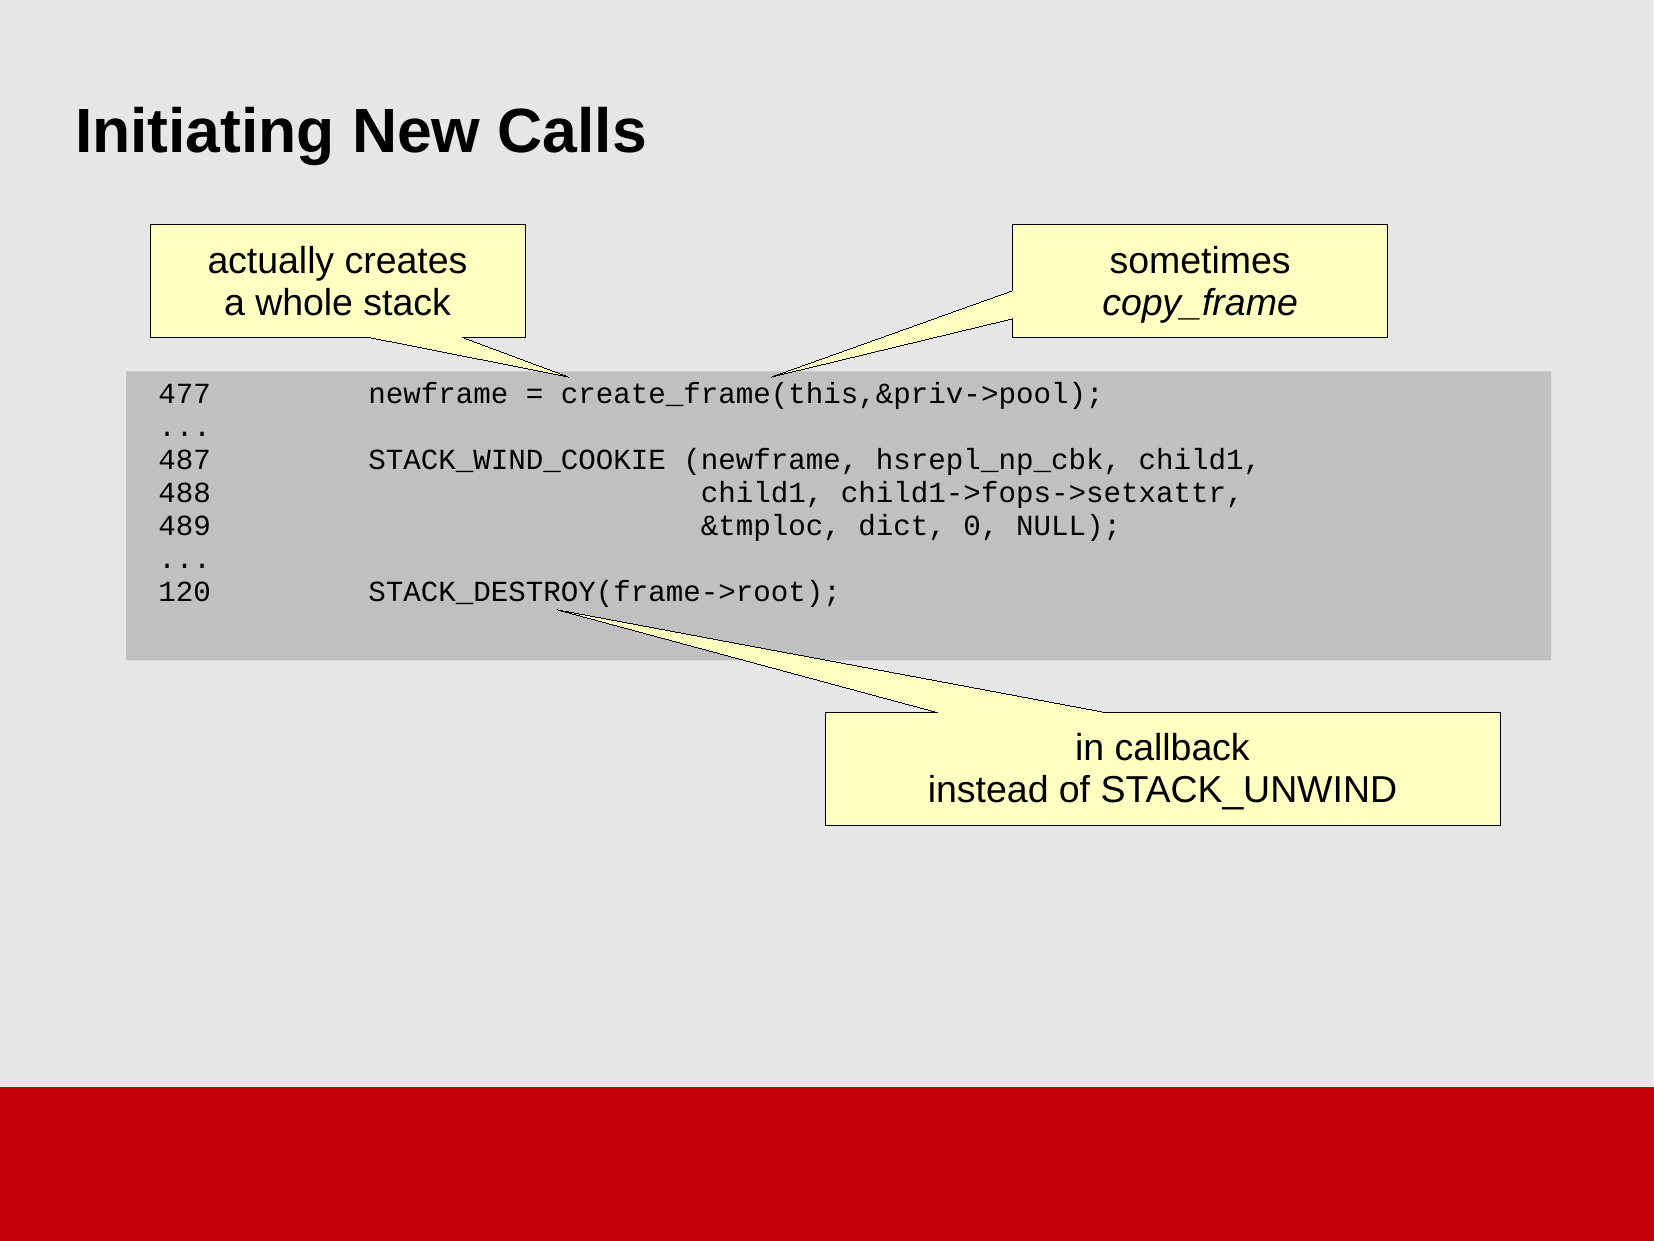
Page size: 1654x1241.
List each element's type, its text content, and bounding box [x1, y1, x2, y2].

text_box actually creates a whole stack [150, 224, 569, 378]
text_box sometimes copy_frame [771, 224, 1388, 378]
text_box in callback instead of STACK_UNWIND [557, 609, 1501, 826]
text_box 477 newframe = create_frame(this,&priv->pool); ... 487 STACK_WIND_COOKIE (newframe, hsrepl_np_cbk, child1, 488 child1, child1->fops->setxattr, 489 &tmploc, dict, 0, NULL); ... 120 STACK_DESTROY(frame->root); [126, 371, 1552, 661]
title Initiating New Calls [75, 37, 1564, 226]
